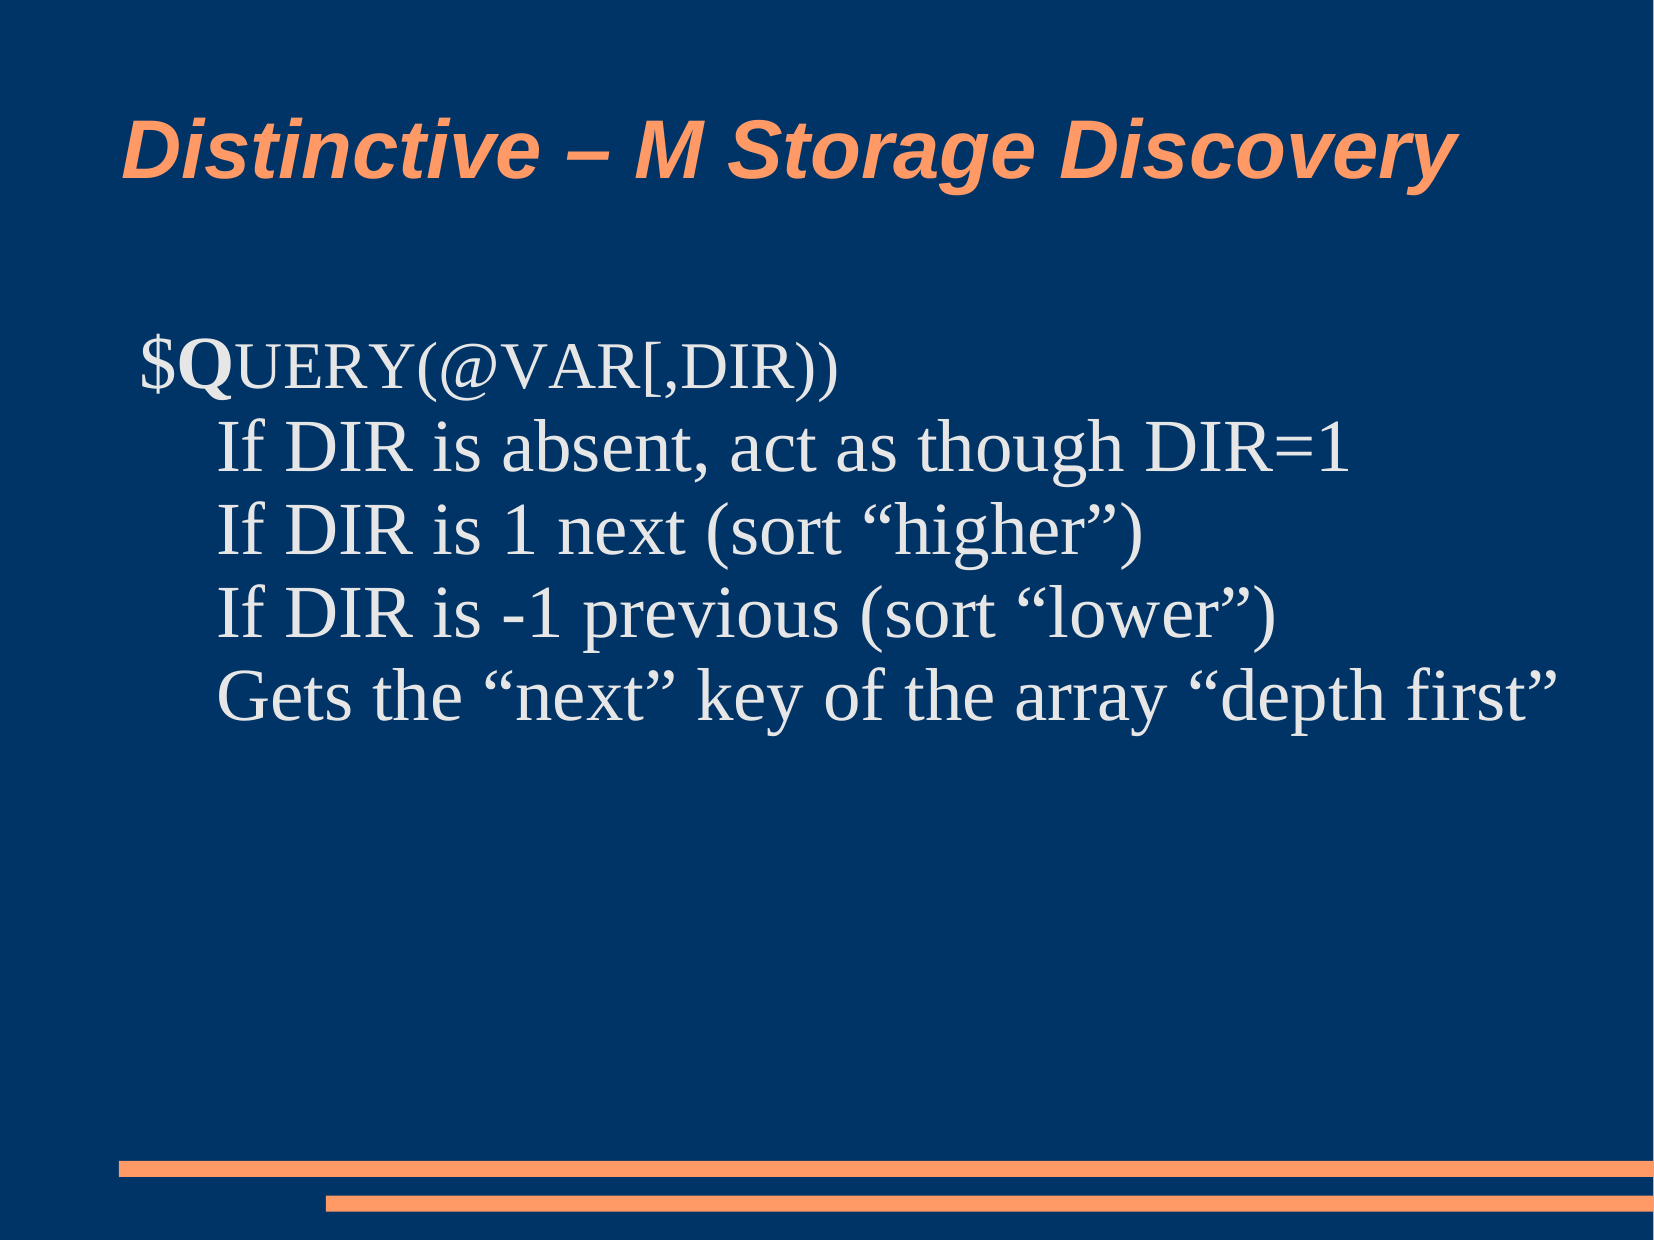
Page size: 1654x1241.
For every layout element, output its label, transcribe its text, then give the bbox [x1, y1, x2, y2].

list $QUERY(@VAR[,DIR)) If DIR is absent, act as though DIR=1 If DIR is 1 next (sort “higher”) If DIR is -1 previous (sort “lower”) Gets the “next” key of the array “depth first” [121, 322, 1561, 1118]
title Distinctive – M Storage Discovery [121, 46, 1534, 254]
